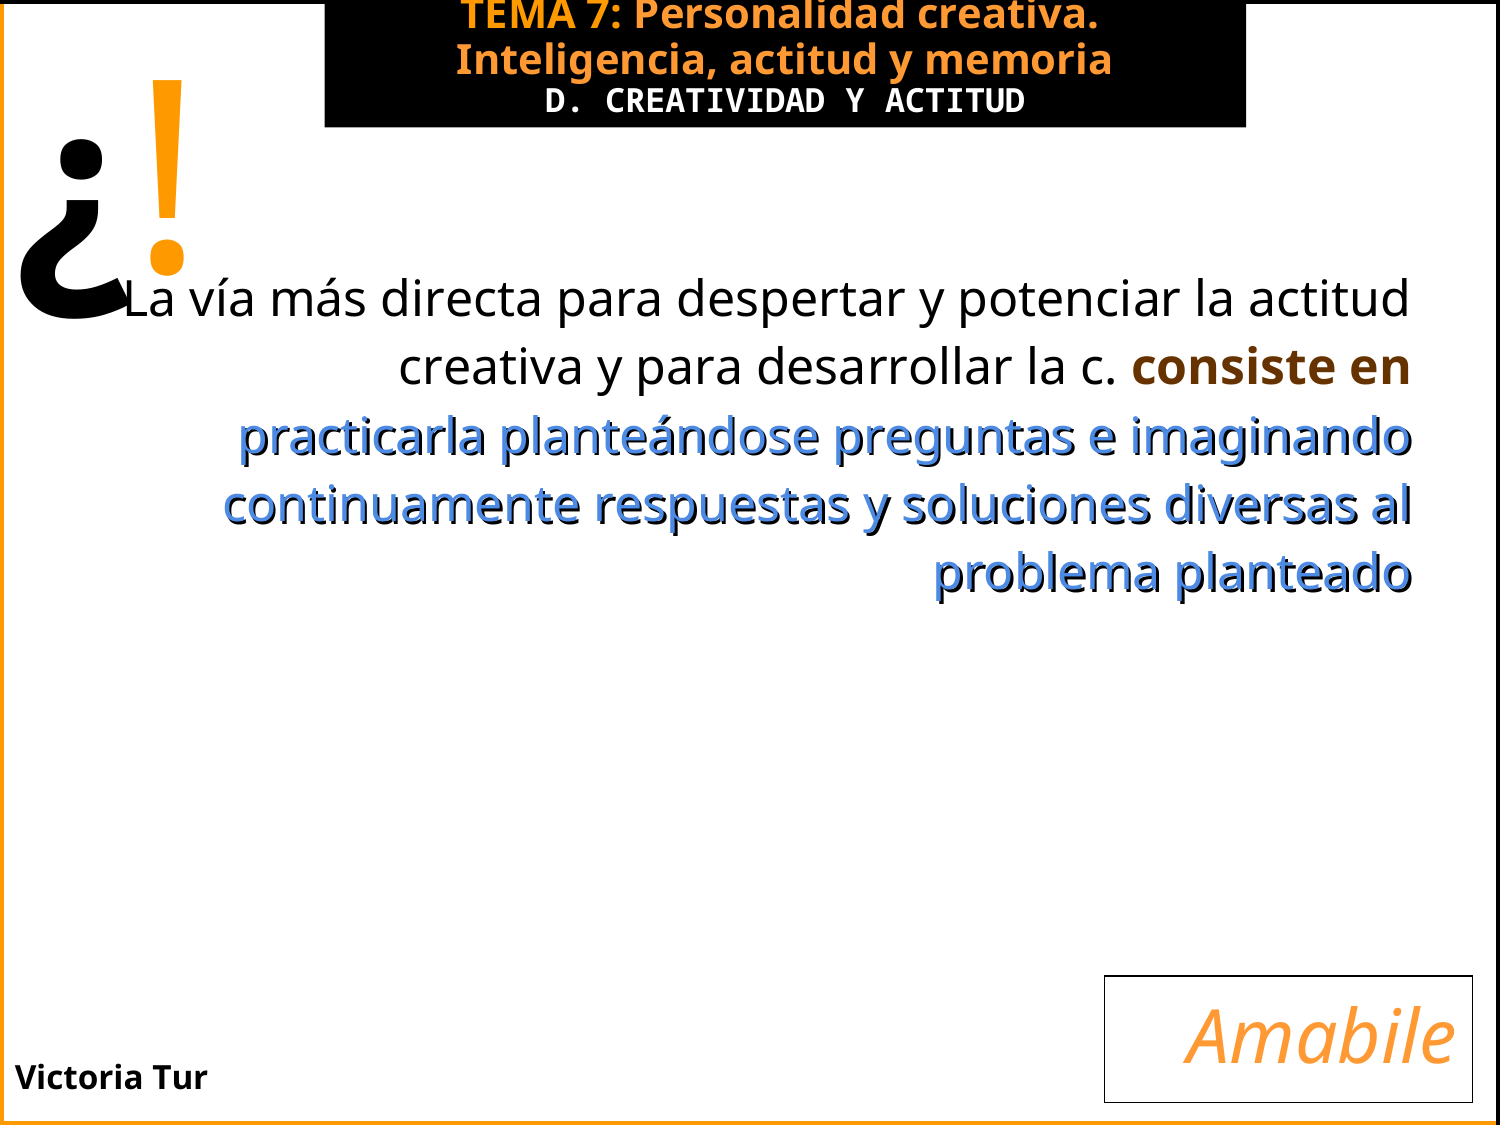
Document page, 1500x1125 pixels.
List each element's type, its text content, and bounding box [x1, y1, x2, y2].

title Amabile [1104, 976, 1473, 1103]
list La vía más directa para despertar y potenciar la actitud creativa y para desarrollar la c. consiste en practicarla planteándose preguntas e imaginando continuamente respuestas y soluciones diversas al problema planteado [76, 255, 1427, 998]
